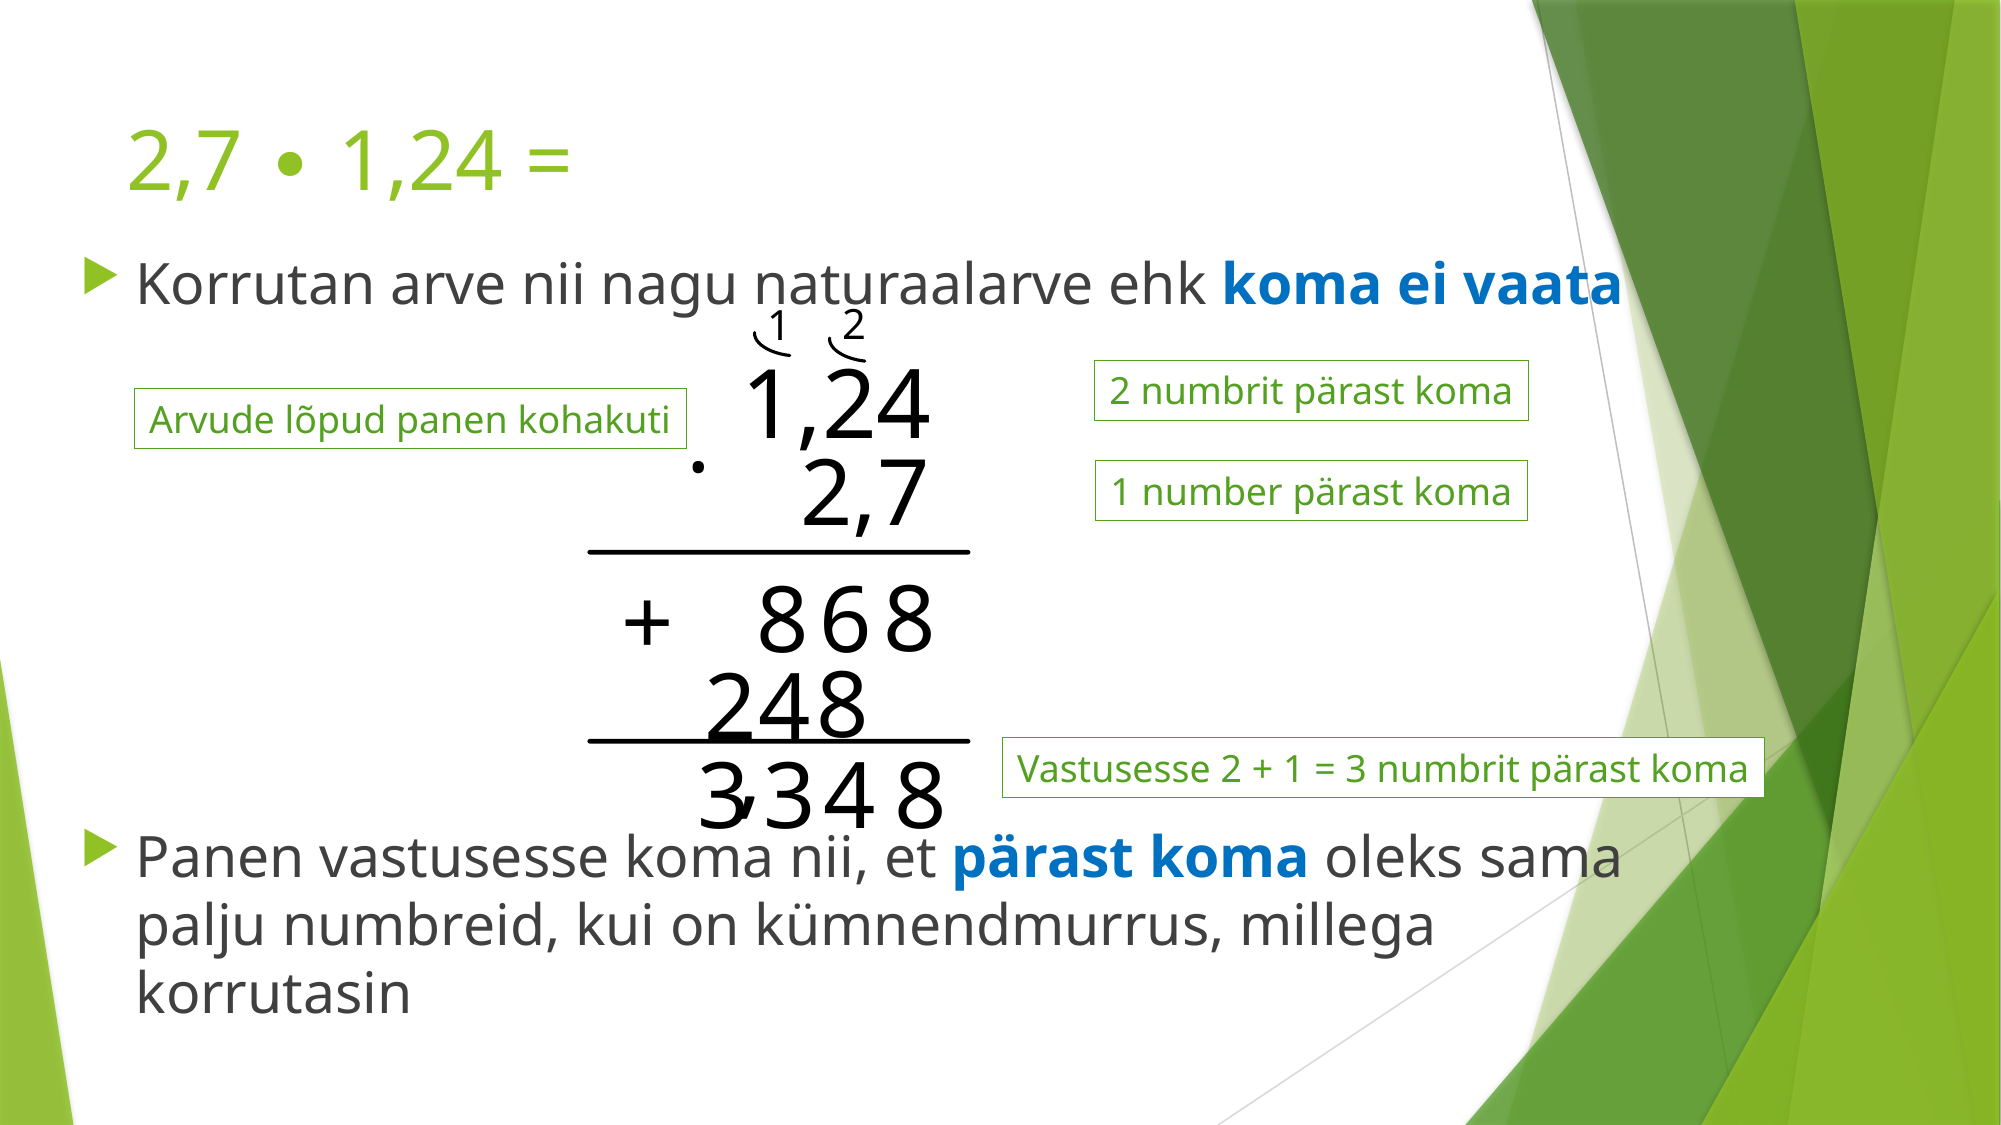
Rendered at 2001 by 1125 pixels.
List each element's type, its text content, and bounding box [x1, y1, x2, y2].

text_box 2 [690, 682, 768, 722]
text_box 2 numbrit pärast koma [1094, 360, 1529, 421]
text_box 8 [887, 722, 957, 845]
text_box 2 [828, 344, 839, 356]
text_box . [671, 373, 945, 498]
text_box Vastusesse 2 + 1 = 3 numbrit pärast koma [1002, 737, 1765, 798]
text_box 8 [869, 552, 945, 677]
list Korrutan arve nii nagu naturaalarve ehk koma ei vaata Panen vastusesse koma nii, et pärast koma oleks sama palju numbreid, kui on kümnendmurrus, millega korrutasin [65, 239, 1646, 1089]
text_box 1 number pärast koma [1095, 460, 1528, 521]
text_box 2 [827, 290, 903, 356]
text_box 4 [768, 682, 822, 722]
text_box 1,24 [726, 335, 1000, 465]
text_box 8 [822, 682, 880, 722]
text_box 4 [827, 722, 887, 845]
text_box 3 [761, 722, 827, 845]
text_box Arvude lõpud panen kohakuti [134, 388, 687, 449]
text_box 3 [682, 722, 761, 845]
text_box 1 [752, 291, 828, 357]
title 2,7 ∙ 1,24 = [111, 99, 1522, 239]
text_box + [606, 556, 880, 682]
text_box 2,7 [785, 425, 992, 551]
